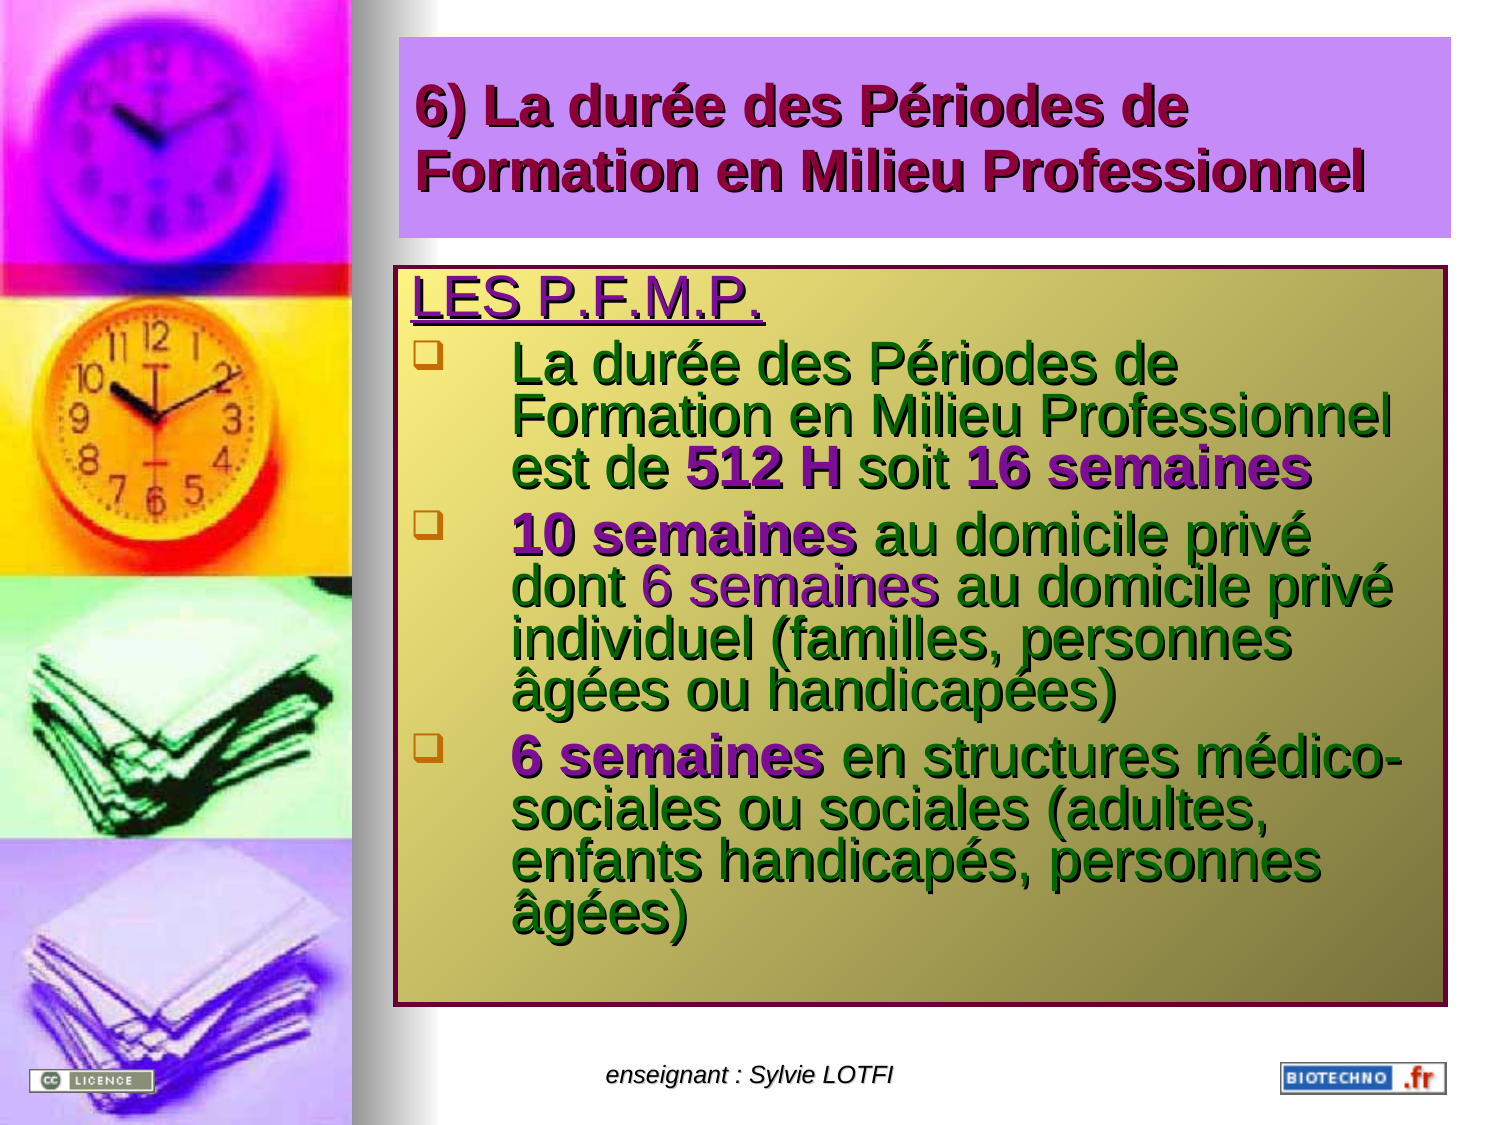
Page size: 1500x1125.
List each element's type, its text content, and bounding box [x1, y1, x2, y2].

picture [1280, 1062, 1447, 1095]
list LES P.F.M.P. La durée des Périodes de Formation en Milieu Professionnel est de 512 H soit 16 semaines 10 semaines au domicile privé dont 6 semaines au domicile privé individuel (familles, personnes âgées ou handicapées) 6 semaines en structures médico- sociales ou sociales (adultes, enfants handicapés, personnes âgées) [395, 267, 1446, 1005]
picture [0, 0, 352, 1125]
title 6) La durée des Périodes de Formation en Milieu Professionnel [399, 37, 1450, 238]
